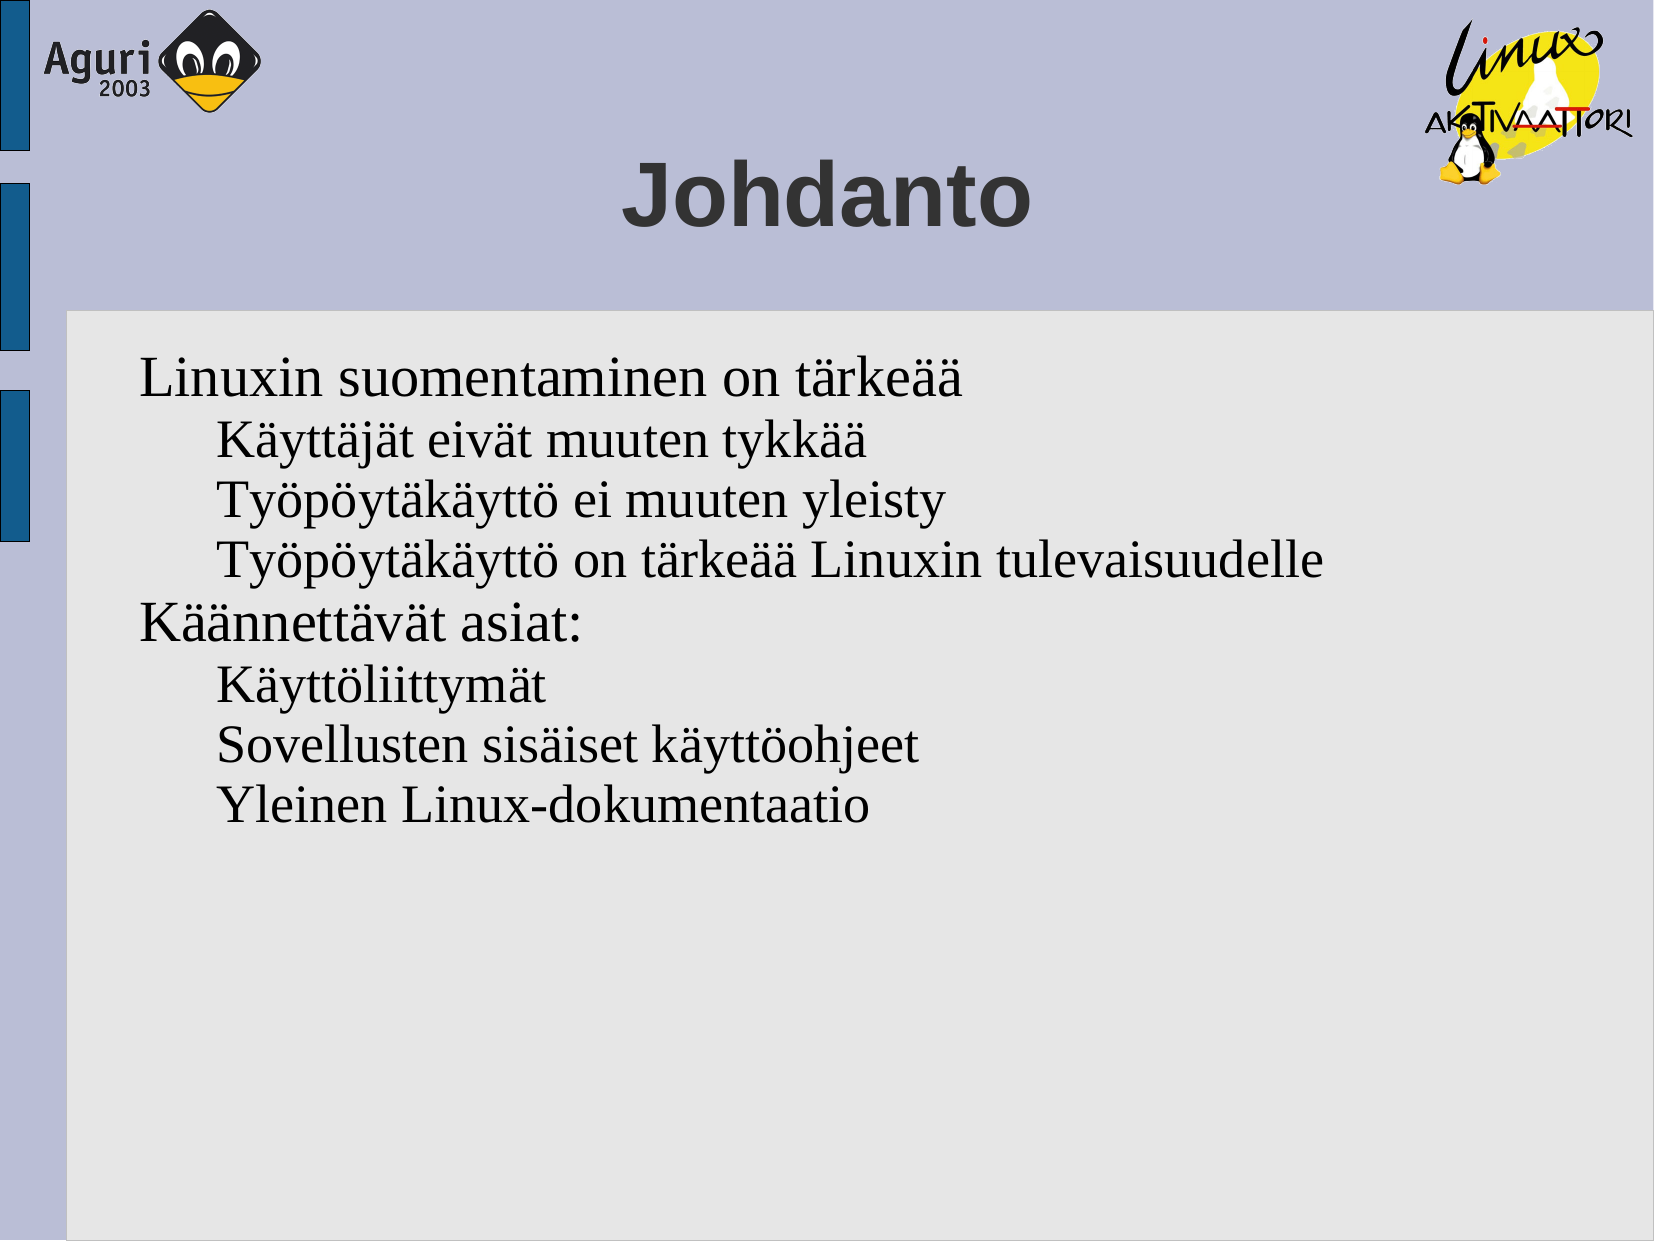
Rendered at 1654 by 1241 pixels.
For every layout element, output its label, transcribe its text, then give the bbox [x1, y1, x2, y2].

picture [1417, 12, 1640, 190]
title Johdanto [121, 91, 1534, 299]
list Linuxin suomentaminen on tärkeää Käyttäjät eivät muuten tykkää Työpöytäkäyttö ei muuten yleisty Työpöytäkäyttö on tärkeää Linuxin tulevaisuudelle Käännettävät asiat: Käyttöliittymät Sovellusten sisäiset käyttöohjeet Yleinen Linux-dokumentaatio [121, 344, 1534, 1127]
picture [39, 9, 265, 113]
